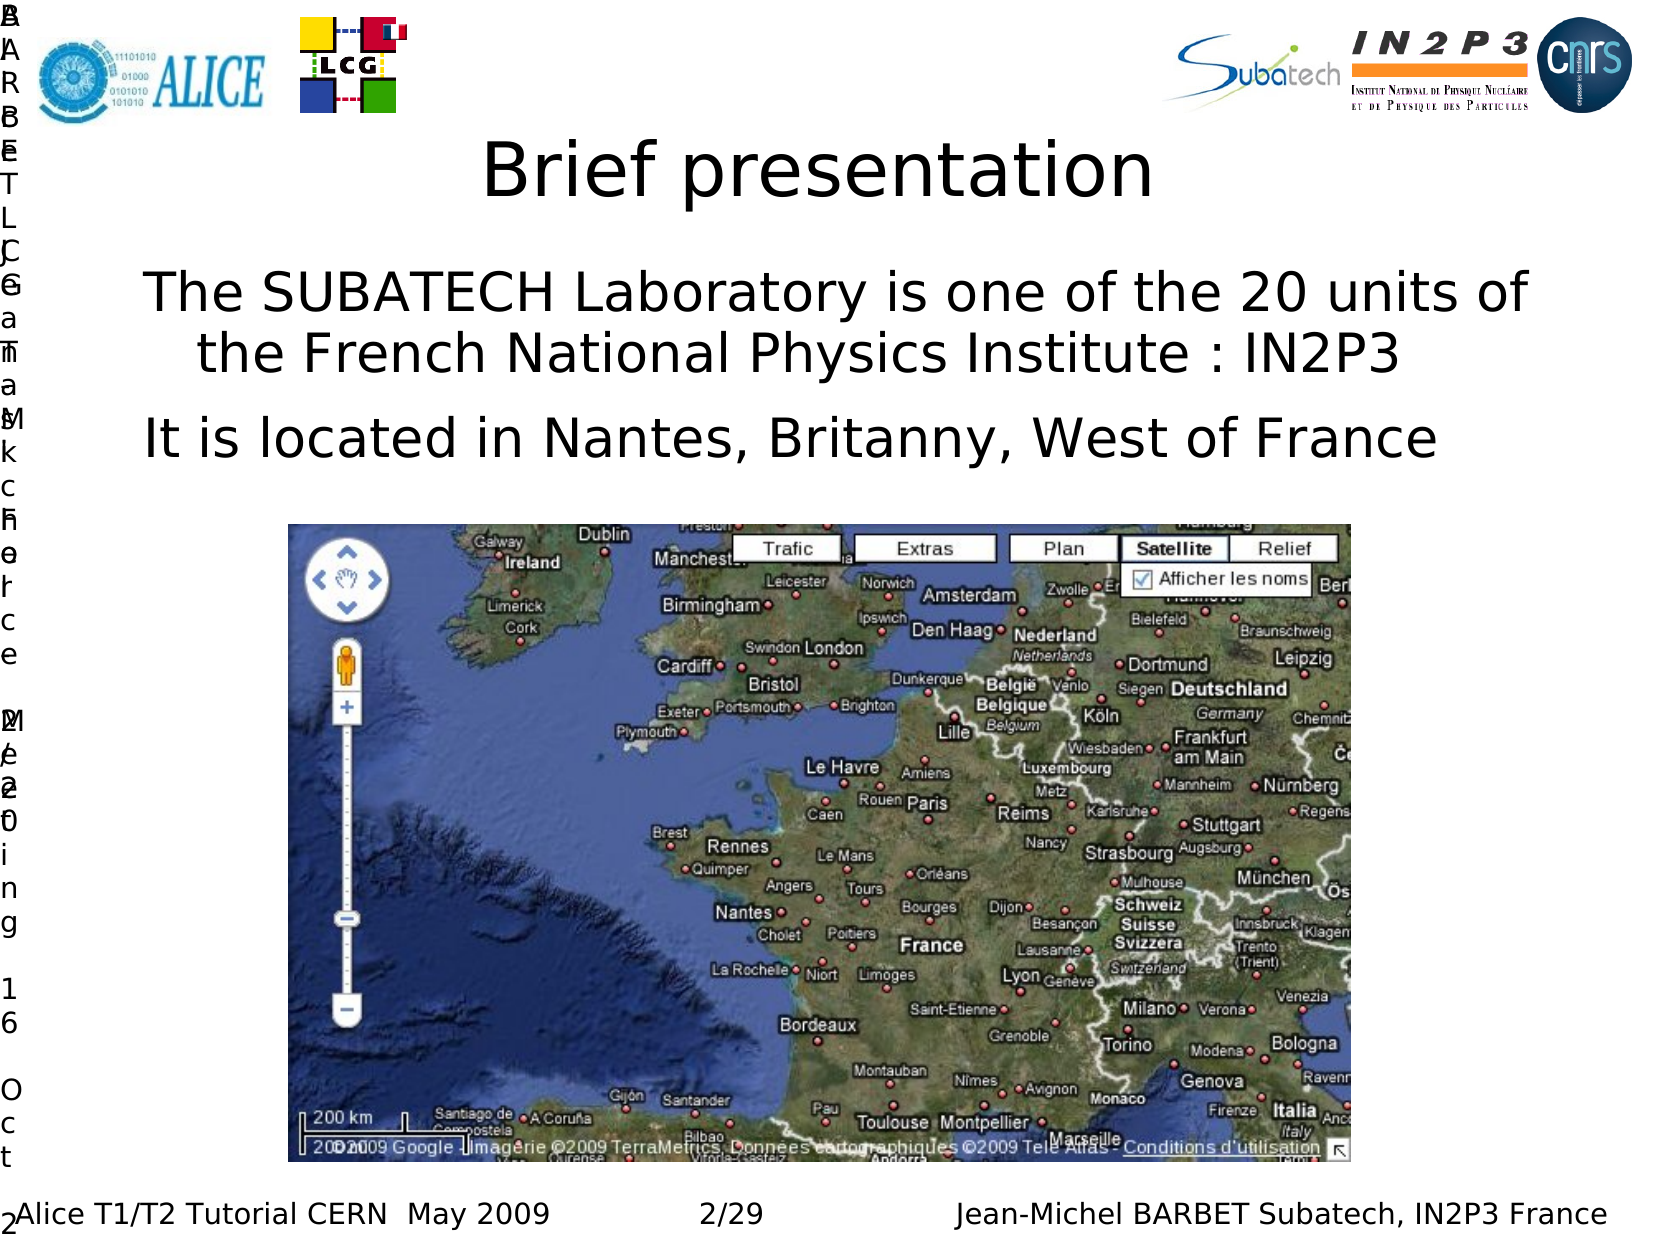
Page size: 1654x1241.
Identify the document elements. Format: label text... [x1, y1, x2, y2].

title Brief presentation [112, 75, 1525, 268]
picture [300, 17, 409, 75]
picture [37, 37, 276, 127]
picture [1537, 17, 1632, 113]
picture [1162, 34, 1340, 75]
list The SUBATECH Laboratory is one of the 20 units of the French National Physics Institute : IN2P3 It is located in Nantes, Britanny, West of France [125, 262, 1538, 518]
picture [1350, 21, 1528, 113]
picture [288, 524, 1351, 1162]
